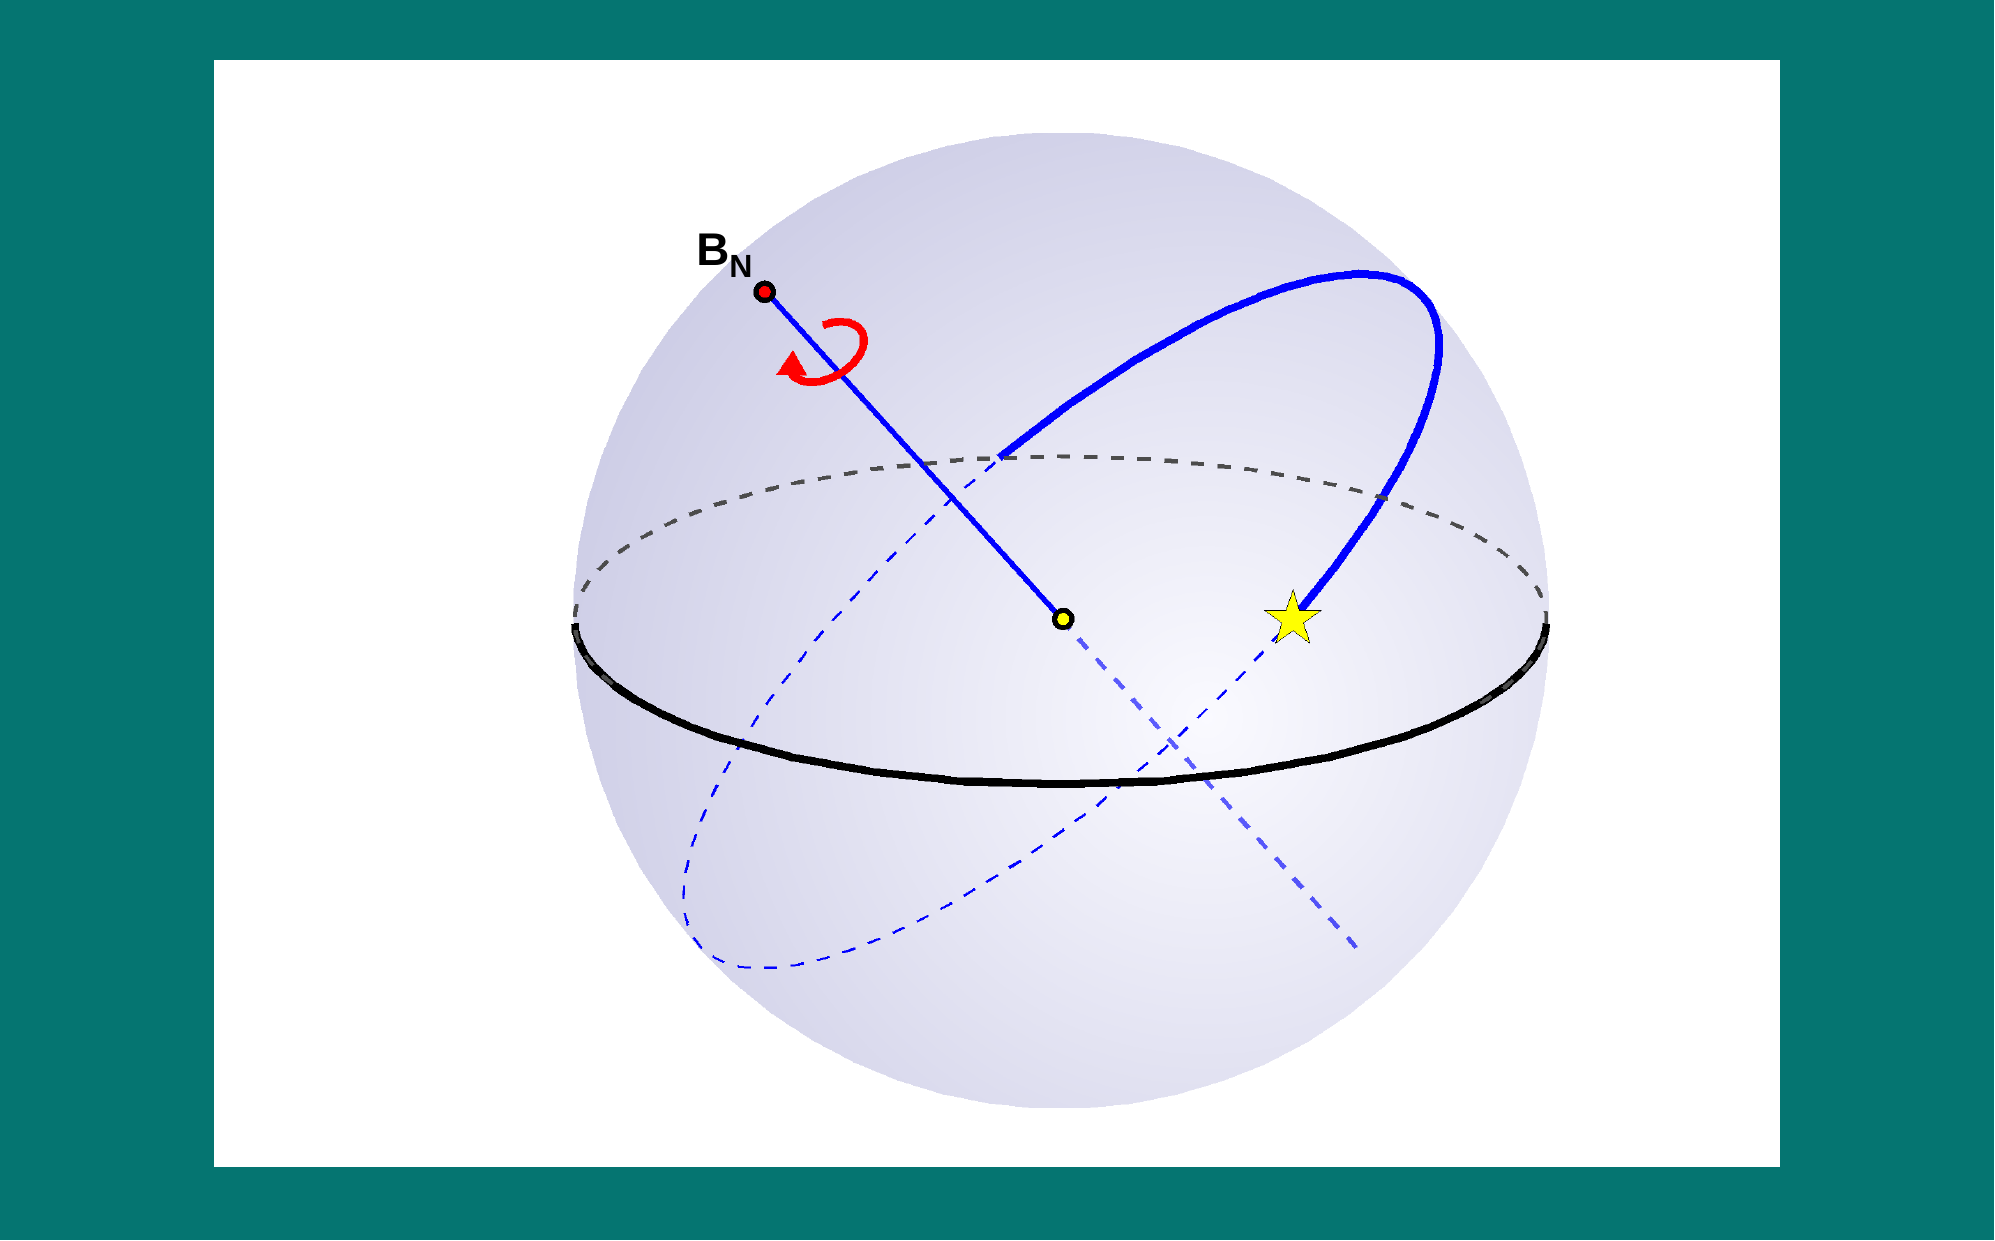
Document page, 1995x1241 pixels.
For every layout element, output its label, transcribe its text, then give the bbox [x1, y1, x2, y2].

picture [214, 60, 1780, 1168]
text_box BN [681, 216, 768, 292]
